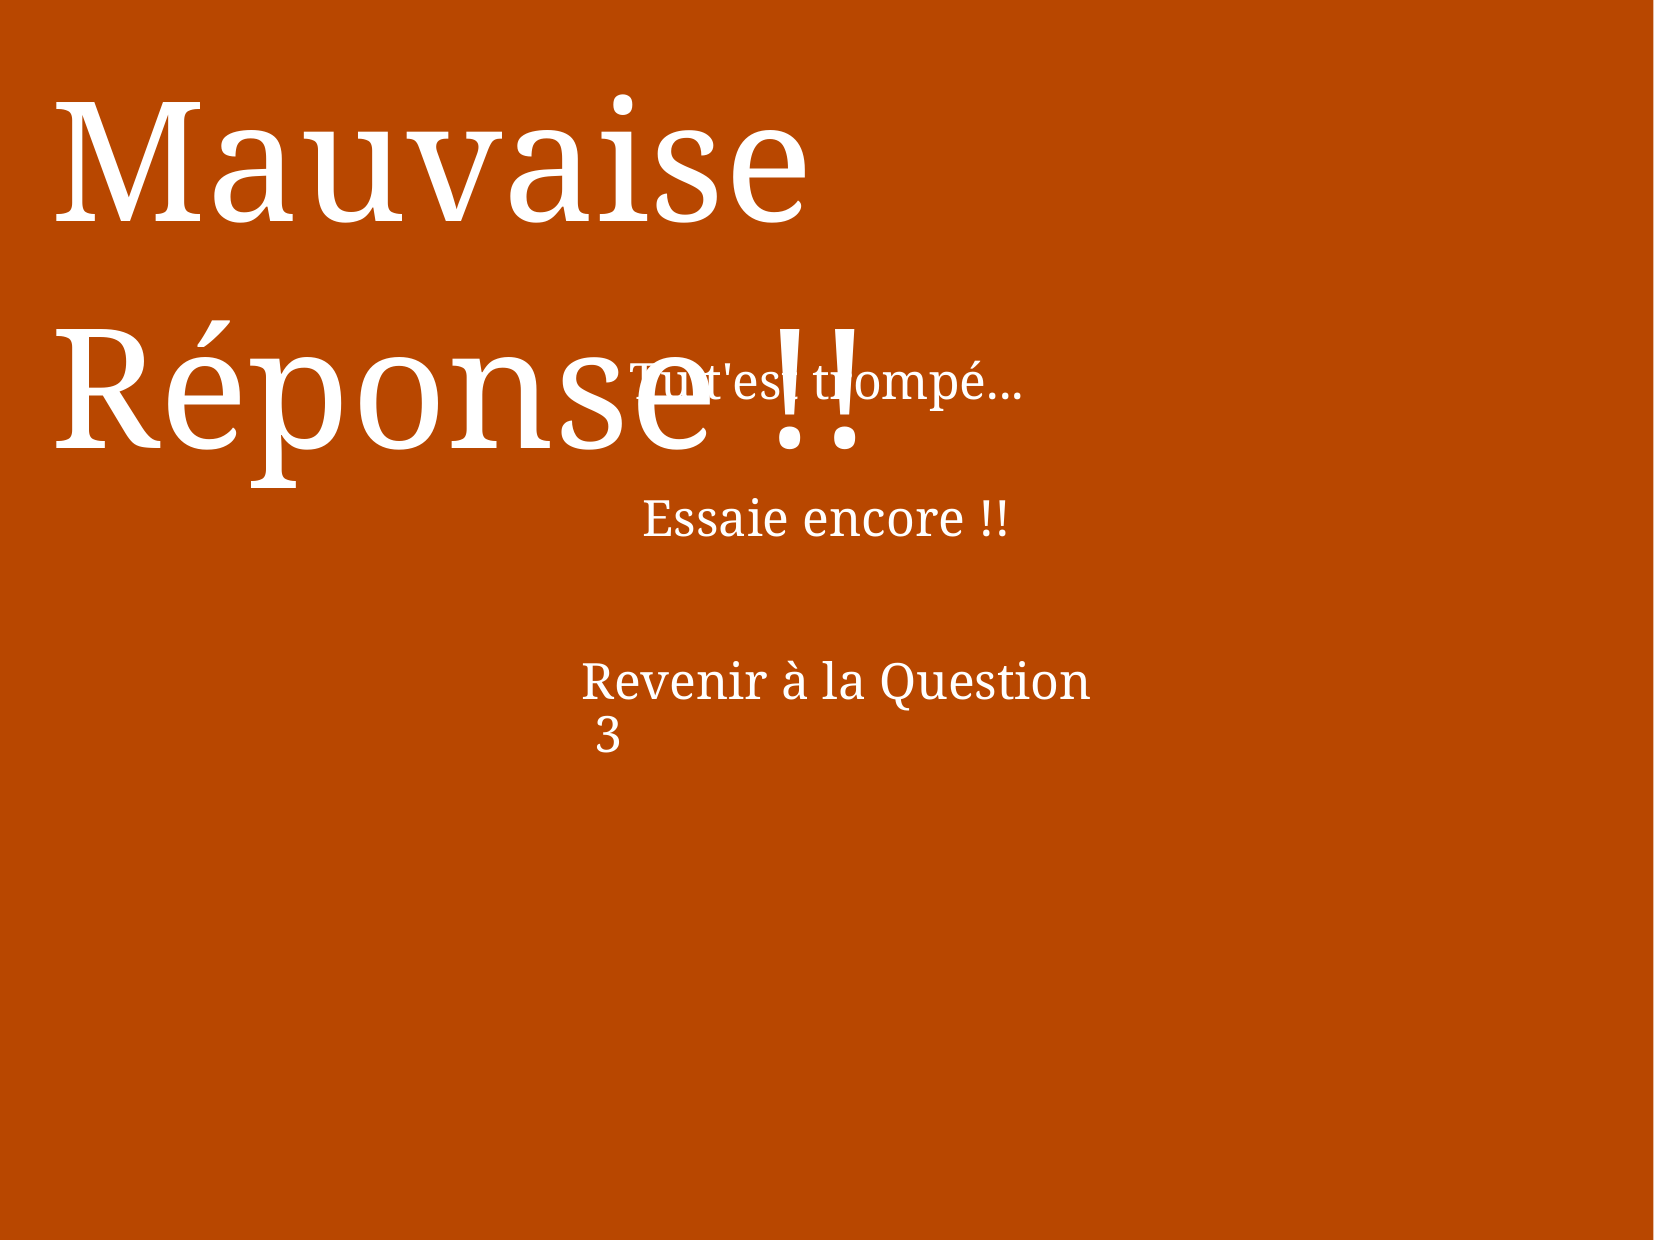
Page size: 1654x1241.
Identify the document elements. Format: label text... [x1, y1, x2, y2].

text_box Revenir à la Question 3 [566, 638, 1110, 721]
text_box Mauvaise Réponse !! [35, 35, 1595, 276]
text_box Tu t'est trompé... Essaie encore !! [342, 339, 1312, 556]
